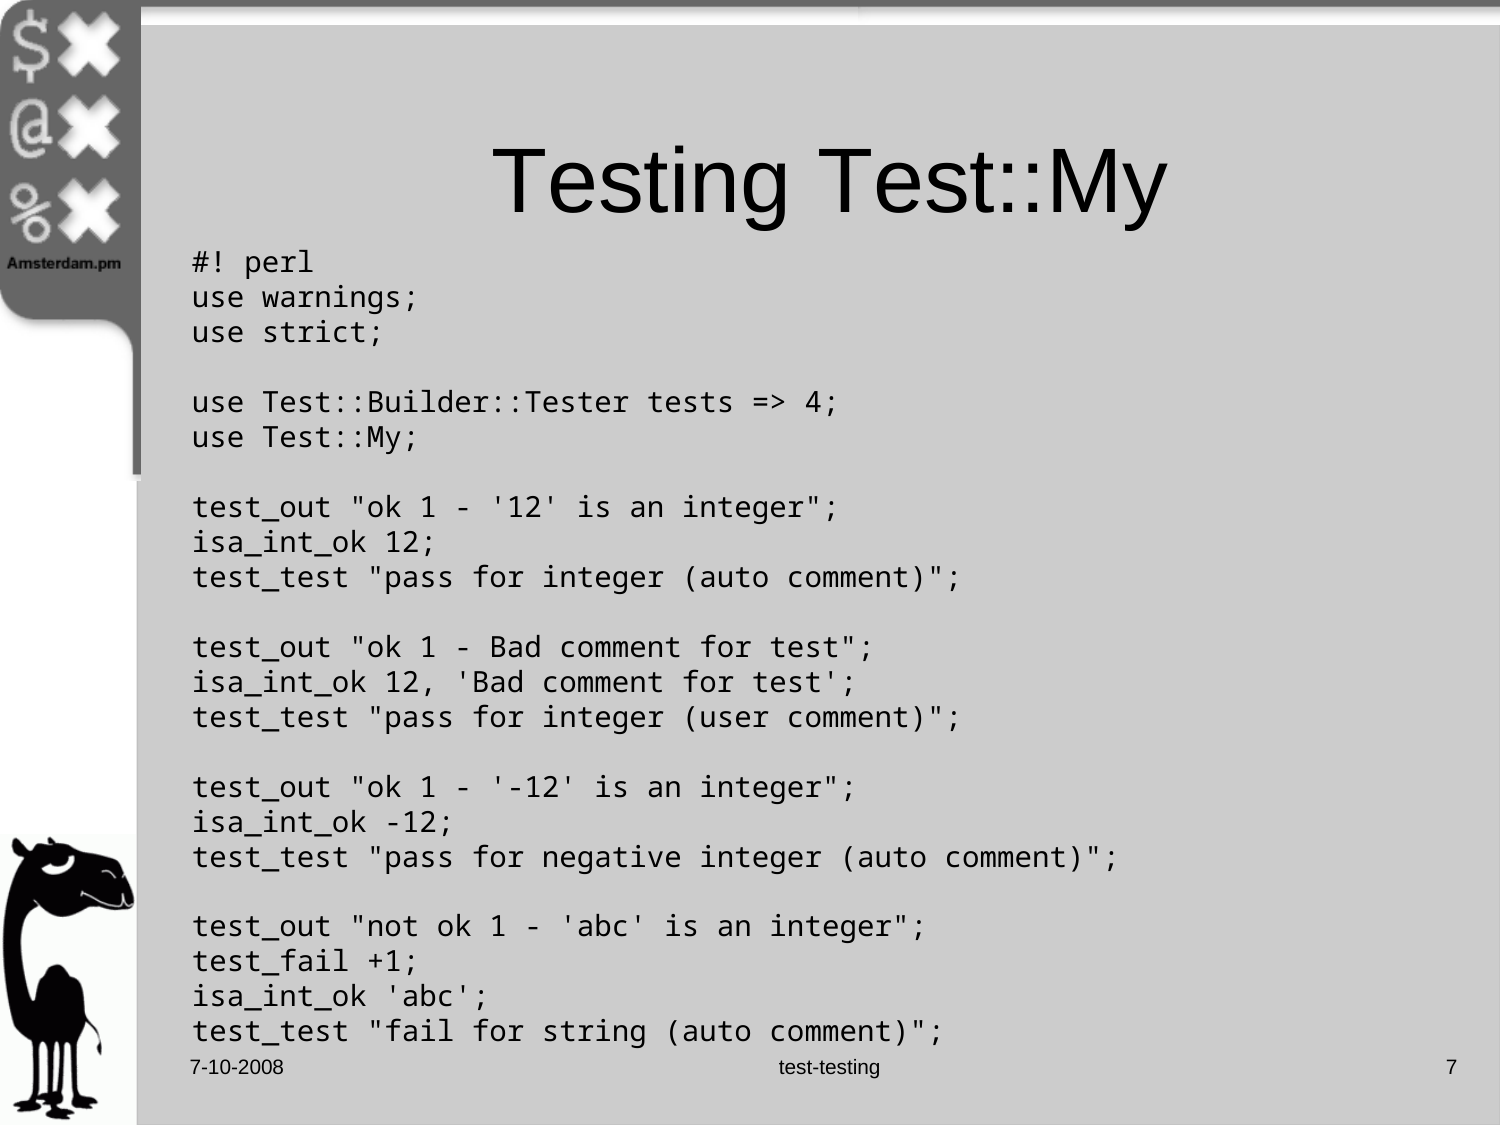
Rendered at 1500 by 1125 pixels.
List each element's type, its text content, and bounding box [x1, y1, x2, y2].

title Testing Test::My [187, 94, 1474, 266]
text_box #! perl use warnings; use strict; use Test::Builder::Tester tests => 4; use Test::My; test_out "ok 1 - '12' is an integer"; isa_int_ok 12; test_test "pass for integer (auto comment)"; test_out "ok 1 - Bad comment for test"; isa_int_ok 12, 'Bad comment for test'; test_test "pass for integer (user comment)"; test_out "ok 1 - '-12' is an integer"; isa_int_ok -12; test_test "pass for negative integer (auto comment)"; test_out "not ok 1 - 'abc' is an integer"; test_fail +1; isa_int_ok 'abc'; test_test "fail for string (auto comment)"; [177, 236, 1447, 1091]
picture [0, 0, 1500, 481]
picture [0, 834, 136, 1125]
